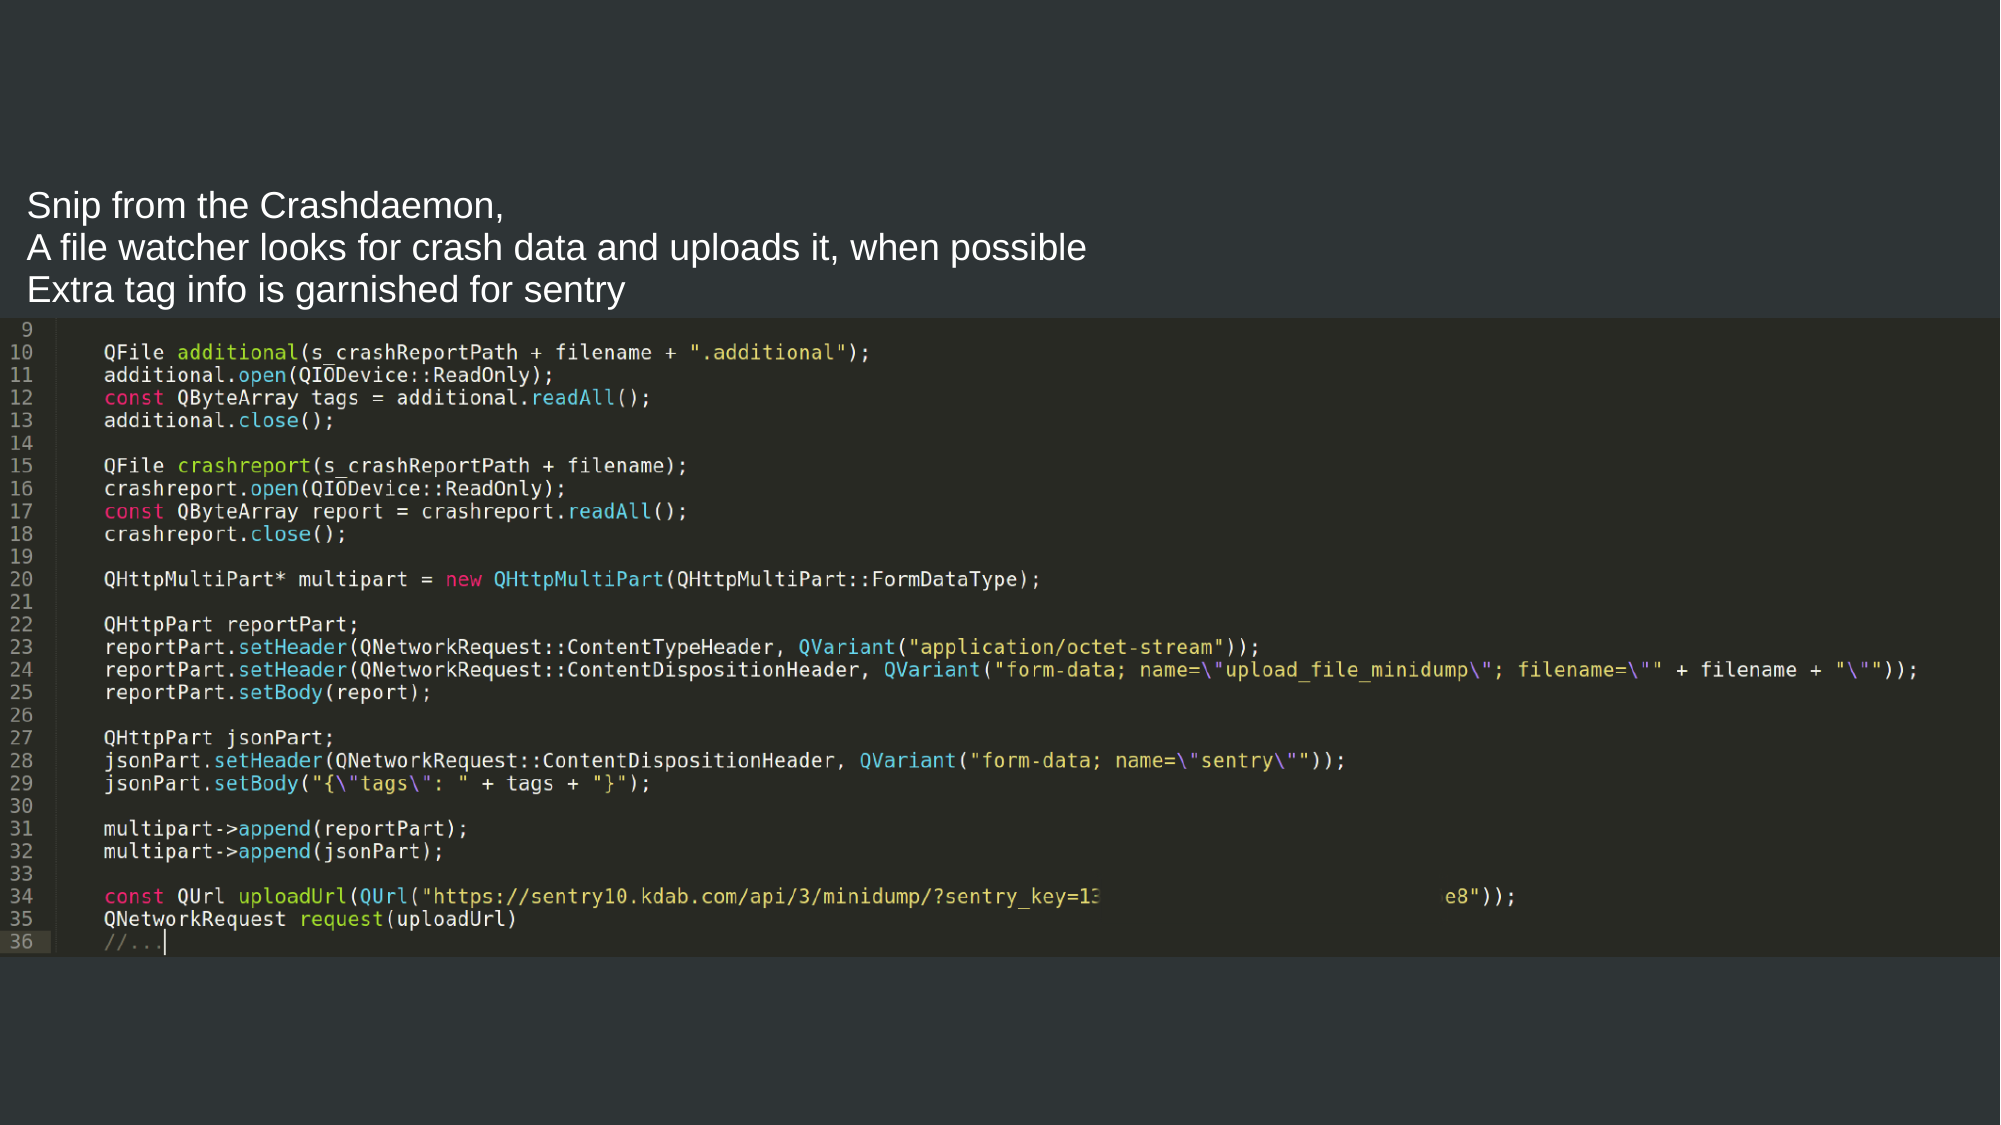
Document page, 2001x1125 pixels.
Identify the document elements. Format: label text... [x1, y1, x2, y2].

text_box [0, 957, 2000, 1125]
text_box Snip from the Crashdaemon, A file watcher looks for crash data and uploads it, when possible Extra tag info is garnished for sentry [11, 177, 1477, 318]
text_box [0, 0, 2000, 318]
picture [0, 0, 2001, 1125]
